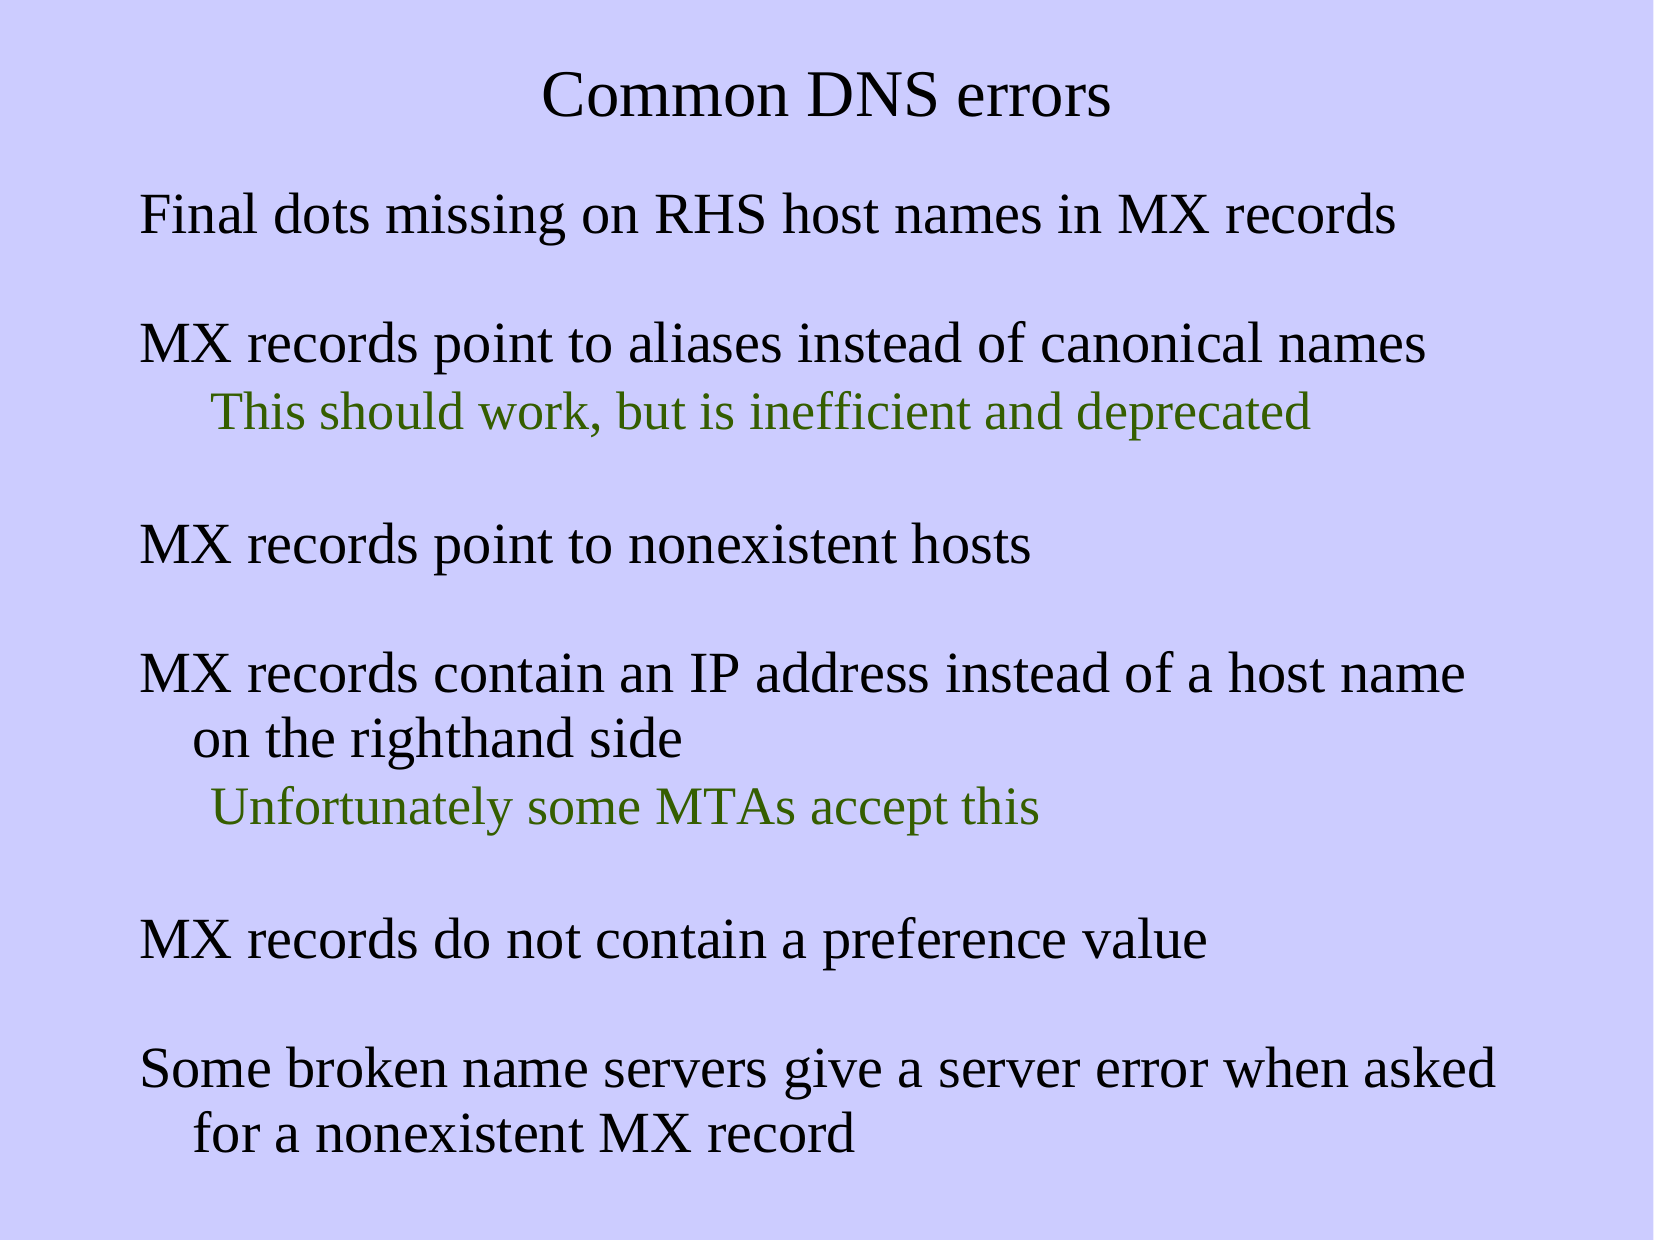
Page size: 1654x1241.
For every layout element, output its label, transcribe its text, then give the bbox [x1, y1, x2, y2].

list Final dots missing on RHS host names in MX records MX records point to aliases instead of canonical names This should work, but is inefficient and deprecated MX records point to non­existent hosts MX records contain an IP address instead of a host name on the right­hand side Unfortunately some MTAs accept this MX records do not contain a preference value Some broken name servers give a server error when asked for a non­existent MX record [121, 181, 1534, 1241]
title Common DNS errors [121, 17, 1534, 171]
